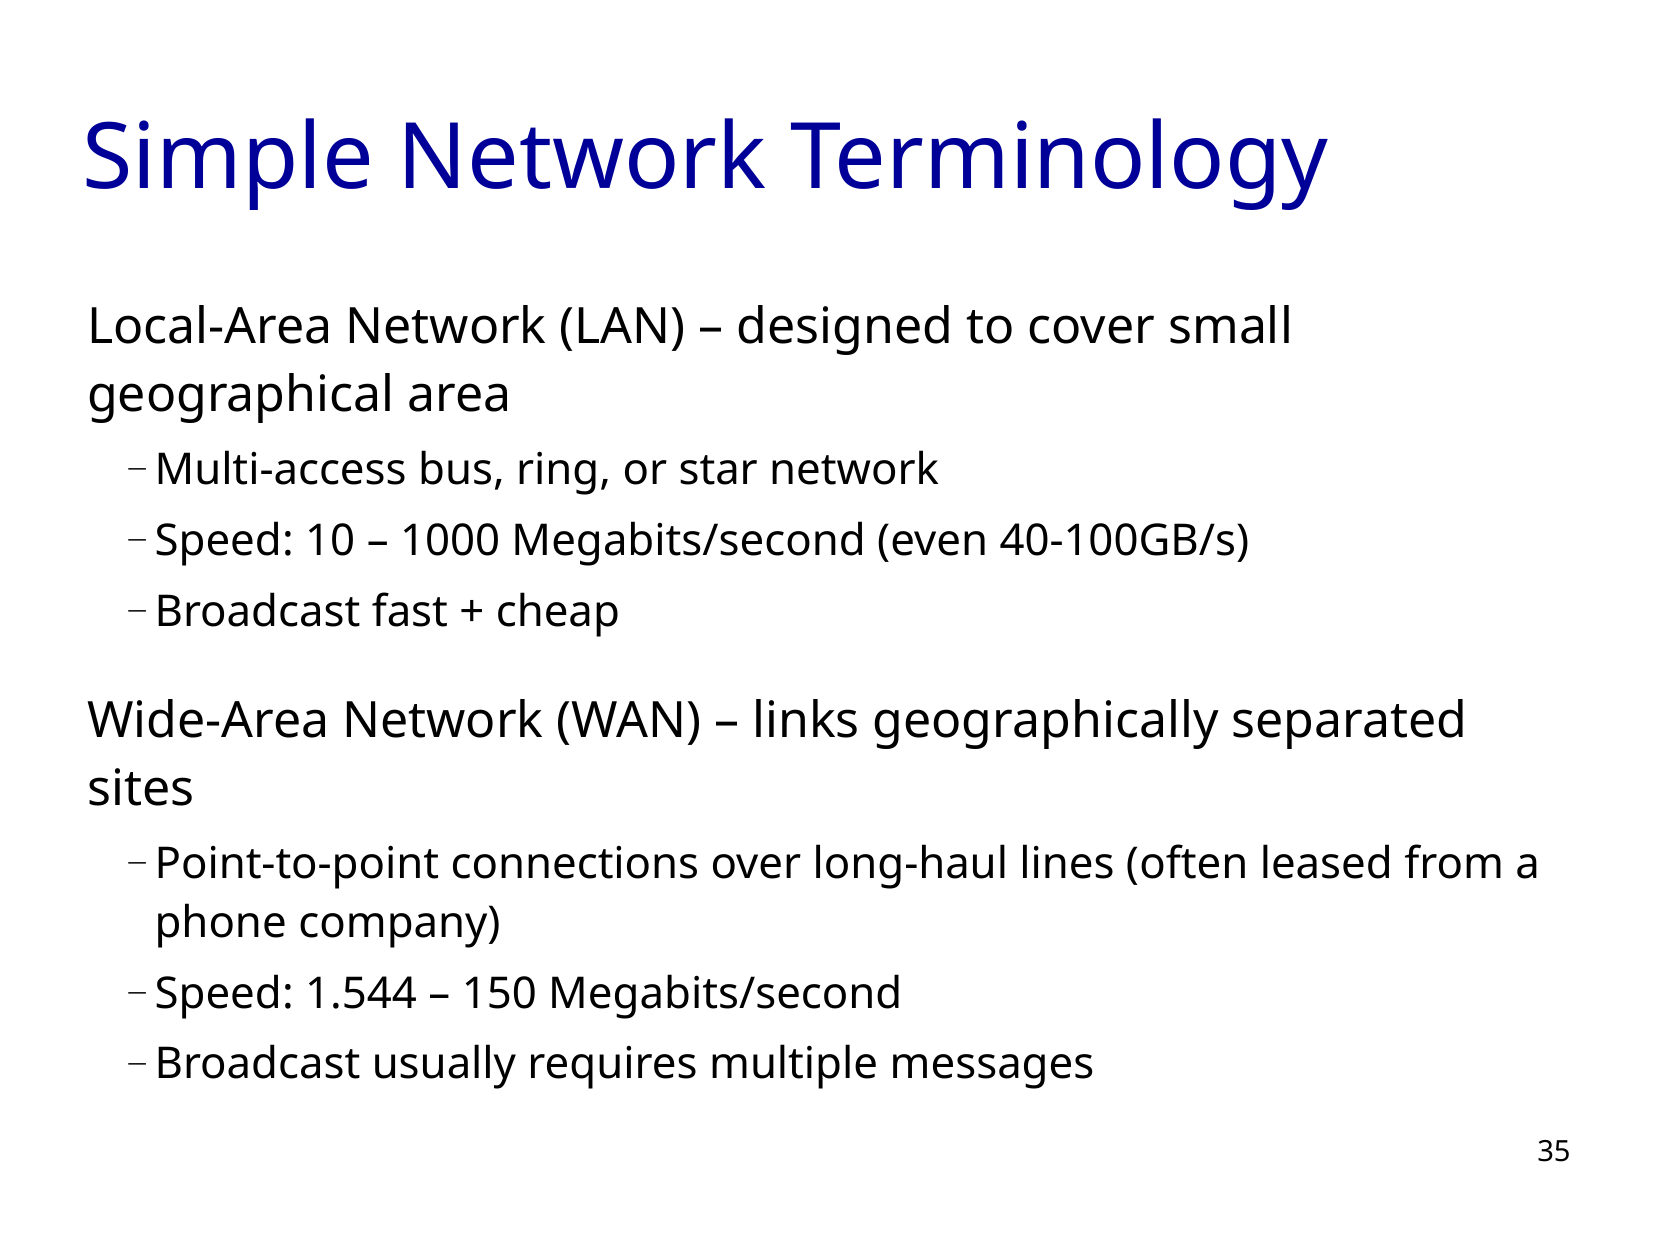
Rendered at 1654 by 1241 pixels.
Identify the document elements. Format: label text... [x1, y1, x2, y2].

list Local-Area Network (LAN) – designed to cover small geographical area Multi-access bus, ring, or star network Speed: 10 – 1000 Megabits/second (even 40-100GB/s) Broadcast fast + cheap Wide-Area Network (WAN) – links geographically separated sites Point-to-point connections over long-haul lines (often leased from a phone company) Speed: 1.544 – 150 Megabits/second Broadcast usually requires multiple messages [60, 290, 1571, 1096]
title Simple Network Terminology [82, 49, 1571, 257]
